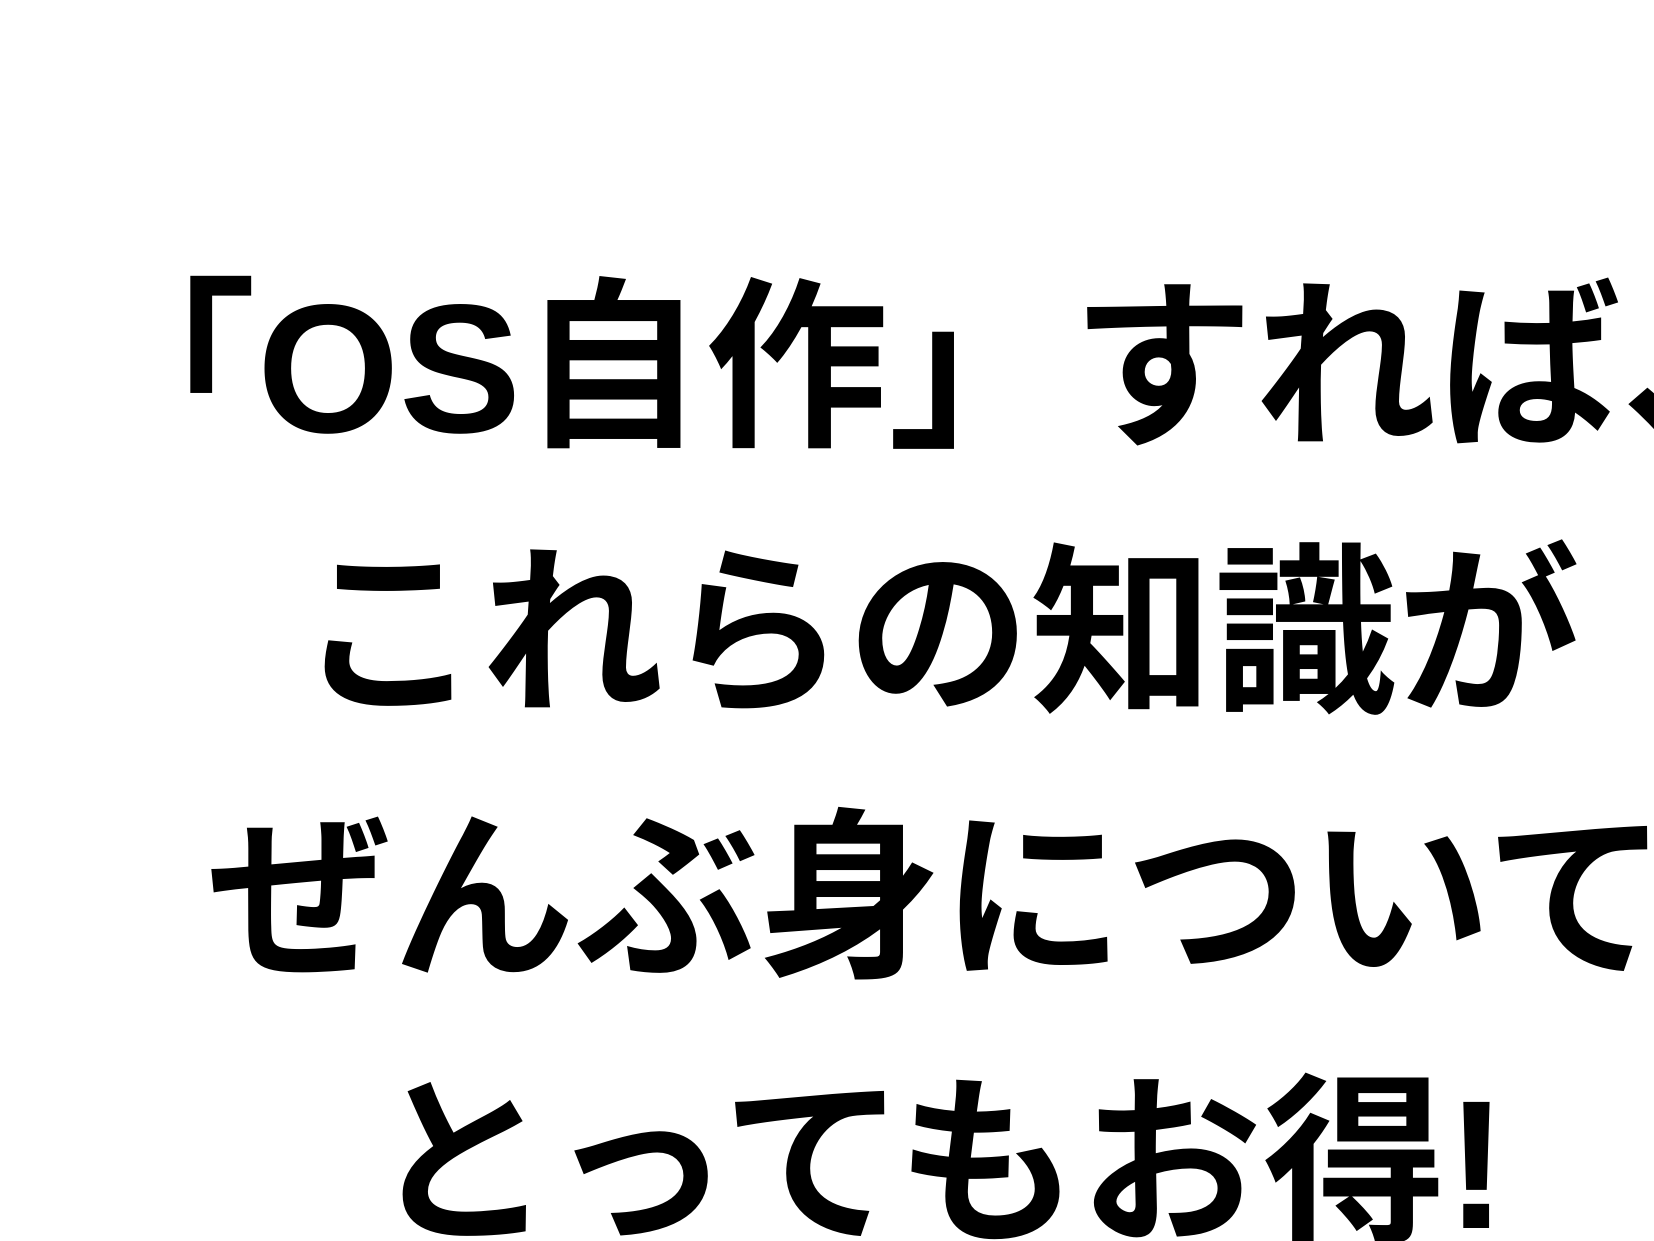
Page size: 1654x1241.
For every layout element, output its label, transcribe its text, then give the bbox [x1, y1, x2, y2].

text_box 「OS自作」すれば、 これらの知識が ぜんぶ身について とってもお得! [59, 213, 1604, 1033]
